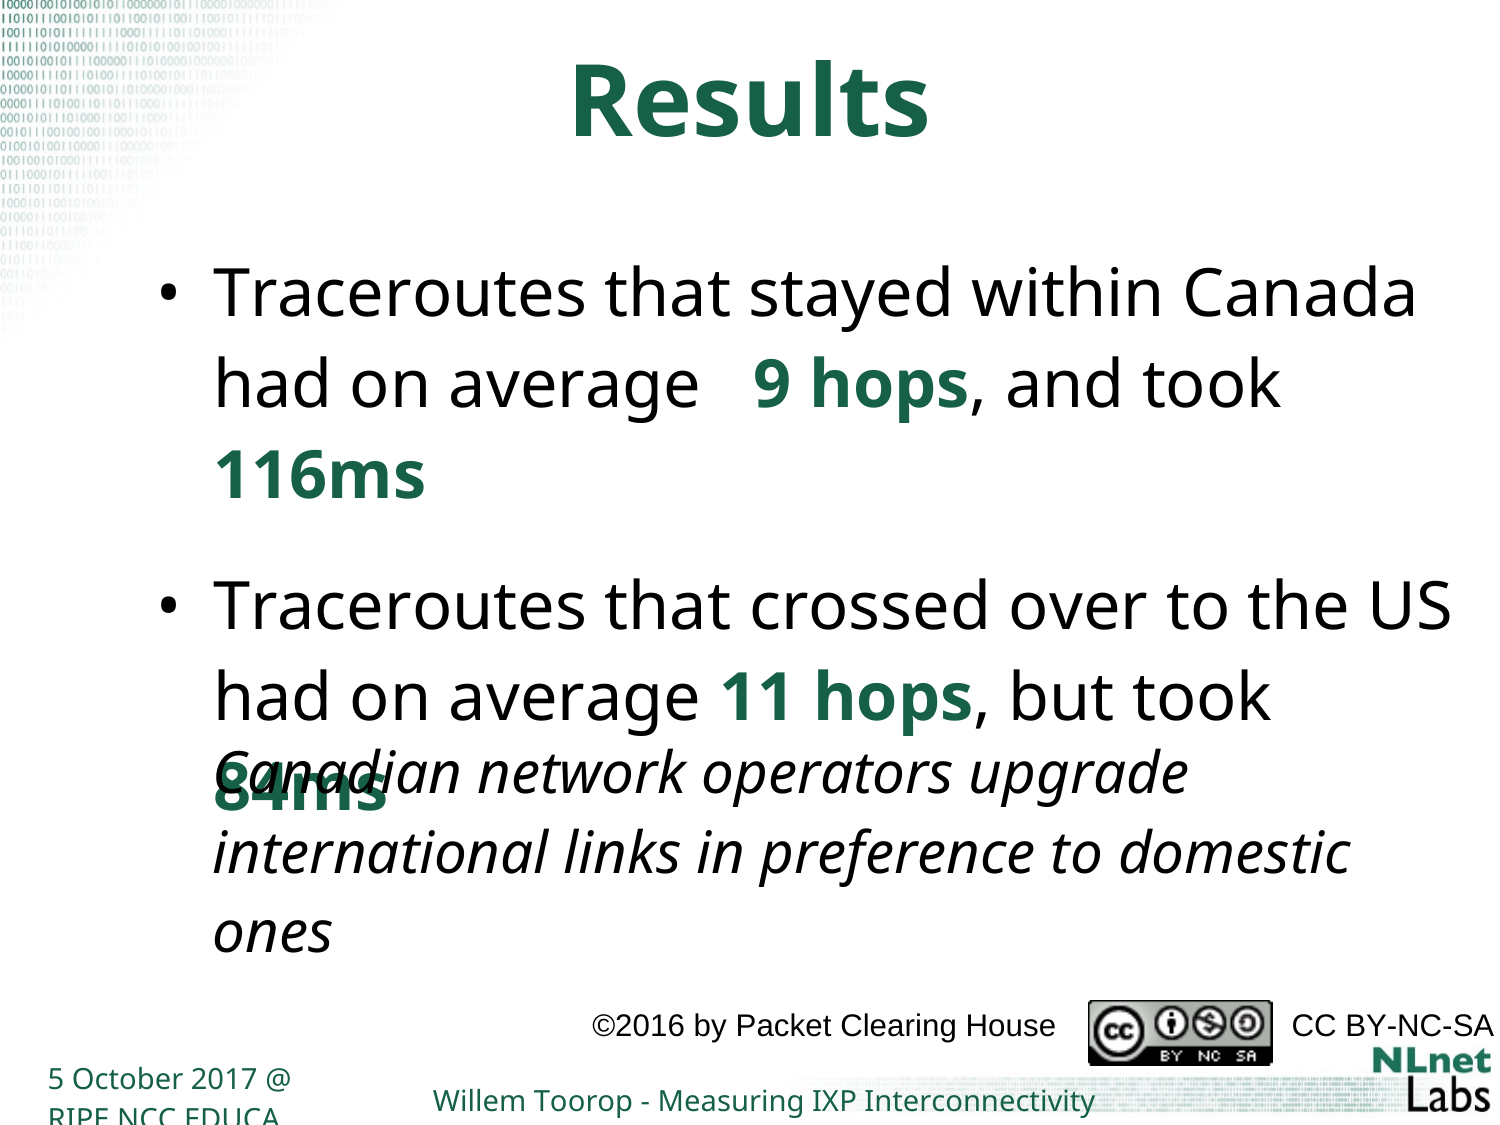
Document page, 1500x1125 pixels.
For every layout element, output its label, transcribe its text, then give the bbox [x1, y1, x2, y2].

picture [0, 0, 365, 365]
title Results [75, 3, 1425, 192]
text_box ©2016 by Packet Clearing House CC BY-NC-SA [577, 1000, 1500, 1061]
list Traceroutes that stayed within Canada had on average 9 hops, and took 116ms Traceroutes that crossed over to the US had on average 11 hops, but took 84ms [100, 245, 1455, 678]
picture [775, 1061, 1492, 1124]
text_box Canadian network operators upgrade international links in preference to domestic ones [156, 731, 1416, 962]
